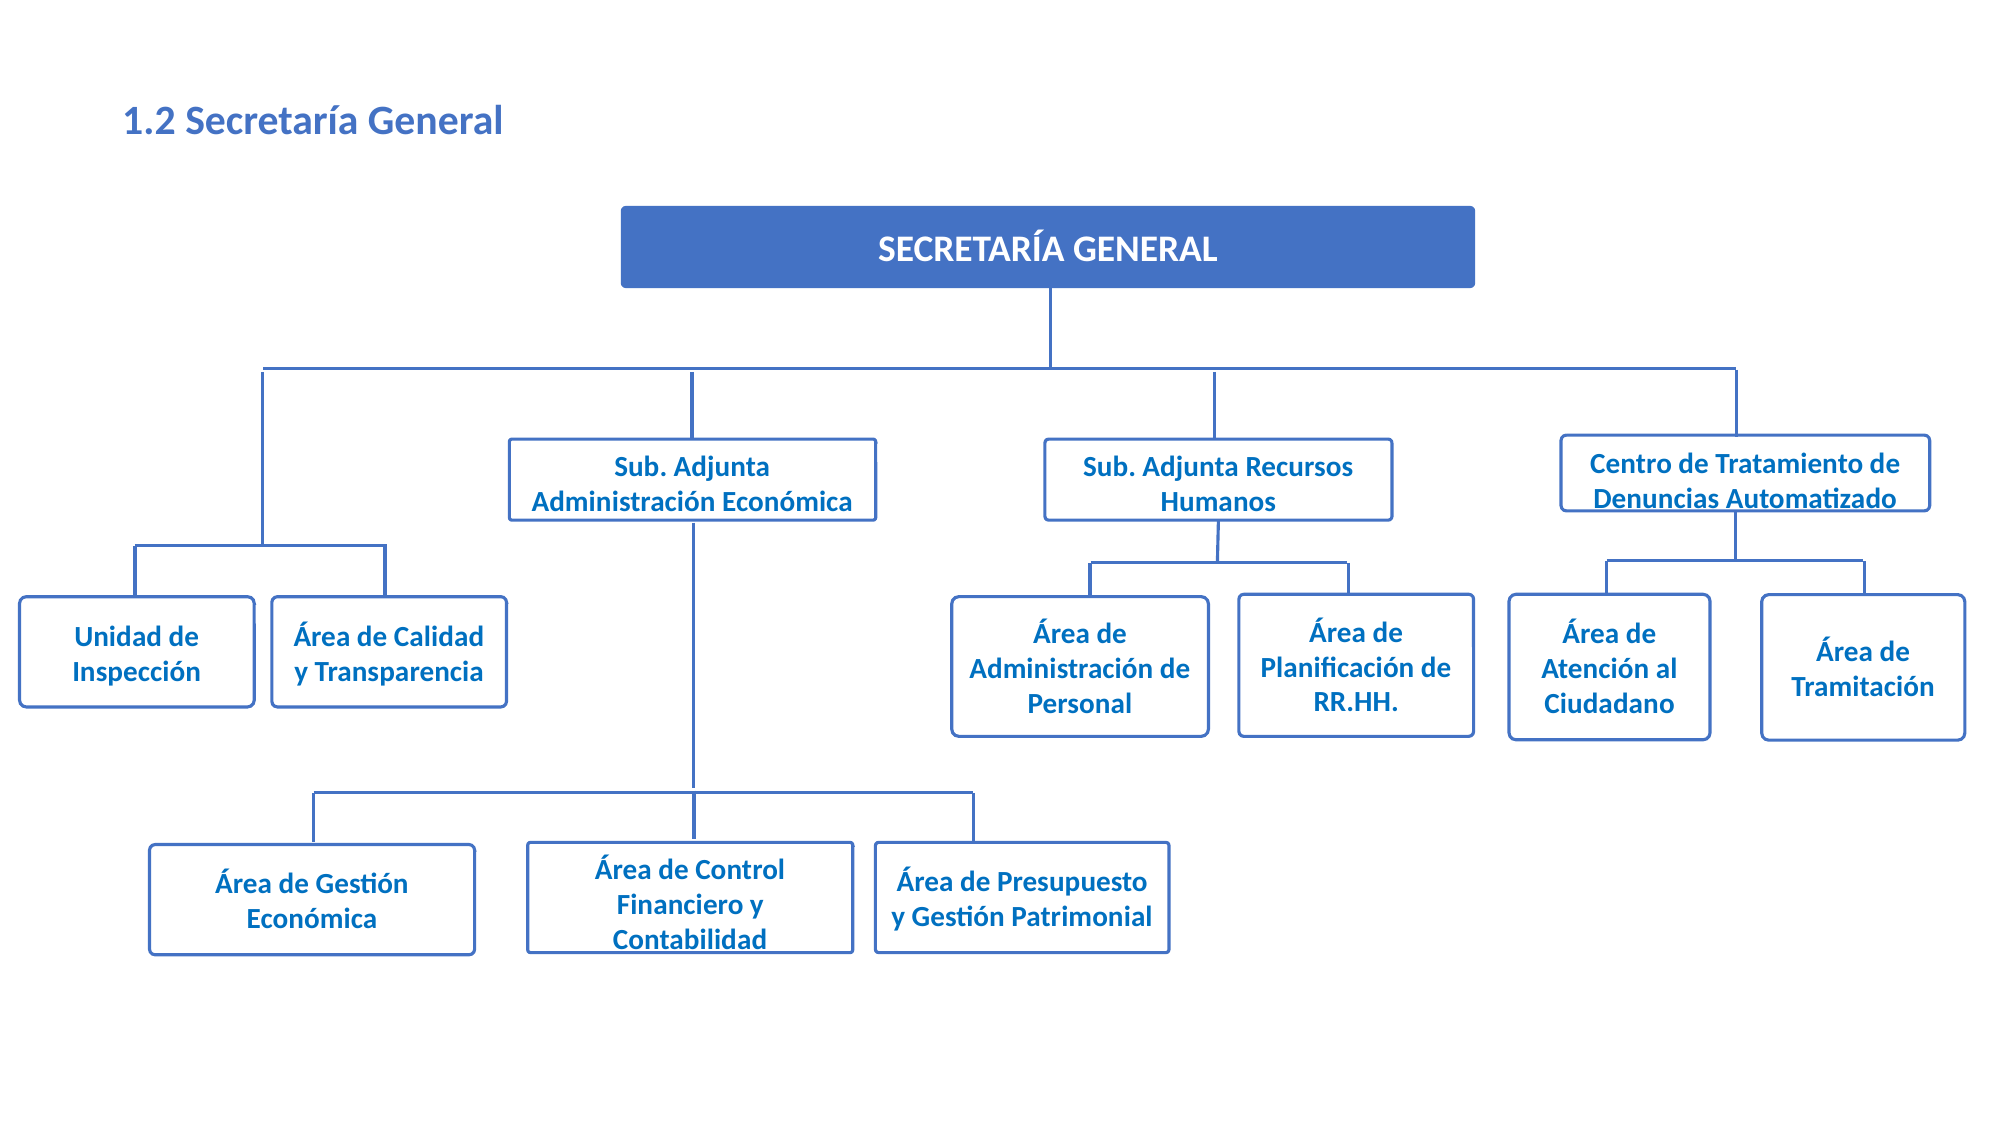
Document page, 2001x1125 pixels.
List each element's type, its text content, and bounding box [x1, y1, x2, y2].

text_box Sub. Adjunta Recursos Humanos [1044, 439, 1392, 521]
text_box Sub. Adjunta Administración Económica [509, 439, 876, 521]
text_box Área de Control Financiero y Contabilidad [527, 842, 853, 953]
text_box Área de Presupuesto y Gestión Patrimonial [875, 842, 1169, 953]
text_box Área de Planificación de RR.HH. [1238, 594, 1474, 737]
text_box Área de Atención al Ciudadano [1509, 594, 1711, 740]
text_box Área de Tramitación [1761, 594, 1965, 741]
text_box SECRETARÍA GENERAL [620, 205, 1476, 289]
text_box Área de Administración de Personal [951, 596, 1209, 737]
text_box Área de Calidad y Transparencia [271, 596, 507, 707]
text_box Unidad de Inspección [19, 596, 255, 707]
text_box 1.2 Secretaría General [107, 85, 533, 151]
text_box Centro de Tratamiento de Denuncias Automatizado [1561, 435, 1930, 511]
text_box Área de Gestión Económica [149, 844, 475, 955]
